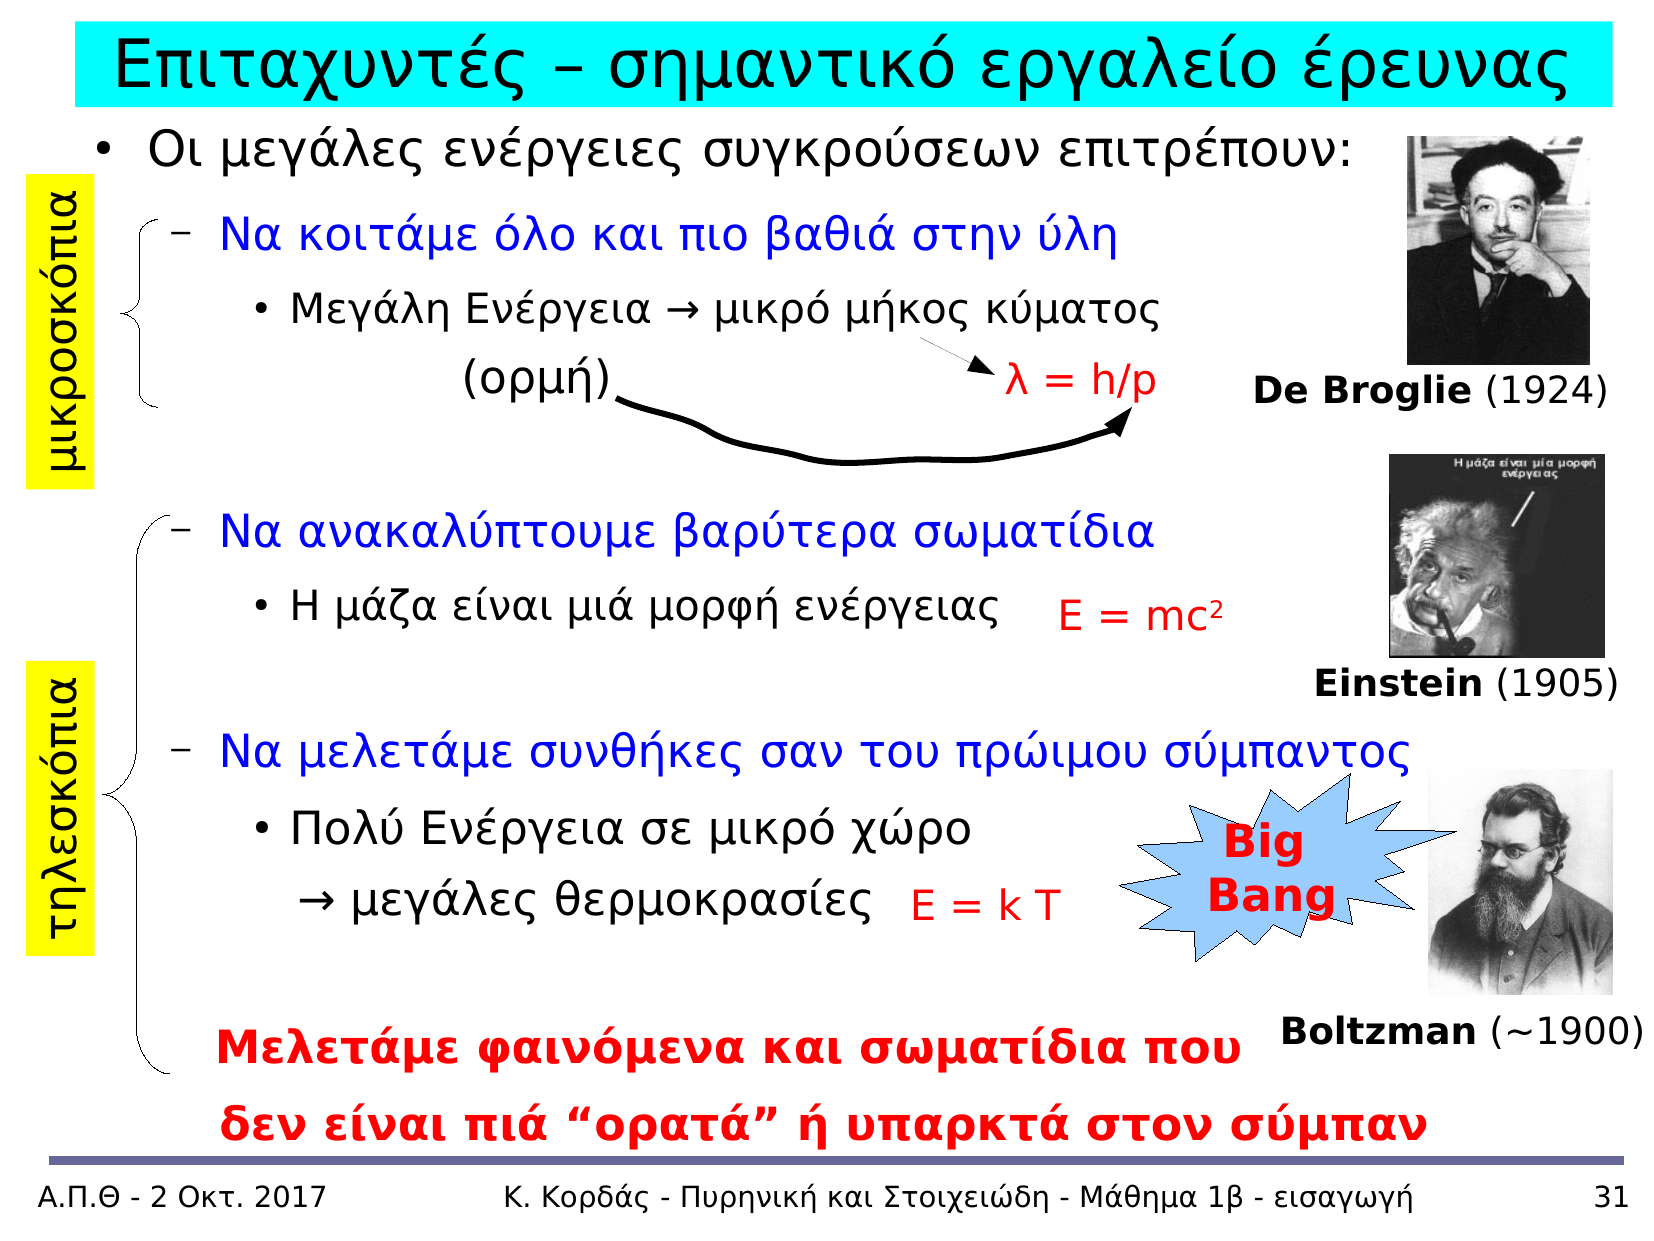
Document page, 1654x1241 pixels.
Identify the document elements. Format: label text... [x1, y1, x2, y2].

text_box E = k T [894, 874, 1100, 938]
picture [1428, 769, 1613, 995]
picture [1407, 136, 1590, 361]
text_box Einstein (1905) [1298, 654, 1635, 714]
text_box τηλεσκόπια [26, 660, 95, 956]
text_box De Broglie (1924) [1237, 361, 1625, 421]
text_box μικροσκόπια [26, 174, 95, 490]
text_box E = mc2 [1042, 584, 1264, 649]
list Οι μεγάλες ενέργειες συγκρούσεων επιτρέπουν: Να κοιτάμε όλο και πιο βαθιά στην ύλη Μεγάλη Ενέργεια → μικρό μήκος κύματος (ορμή) Να ανακαλύπτουμε βαρύτερα σωματίδια Η μάζα είναι μιά μορφή ενέργειας Να μελετάμε συνθήκες σαν του πρώιμου σύμπαντος Πολύ Ενέργεια σε μικρό χώρο → μεγάλες θερμοκρασίες Μελετάμε φαινόμενα και σωματίδια που δεν είναι πιά “ορατά” ή υπαρκτά στον σύμπαν [76, 120, 1565, 1156]
text_box Big Bang [1119, 773, 1457, 962]
text_box λ = h/p [989, 348, 1199, 413]
picture [1389, 454, 1605, 654]
text_box Boltzman (~1900) [1265, 1002, 1654, 1062]
title Επιταχυντές – σημαντικό εργαλείο έρευνας [75, 21, 1613, 108]
